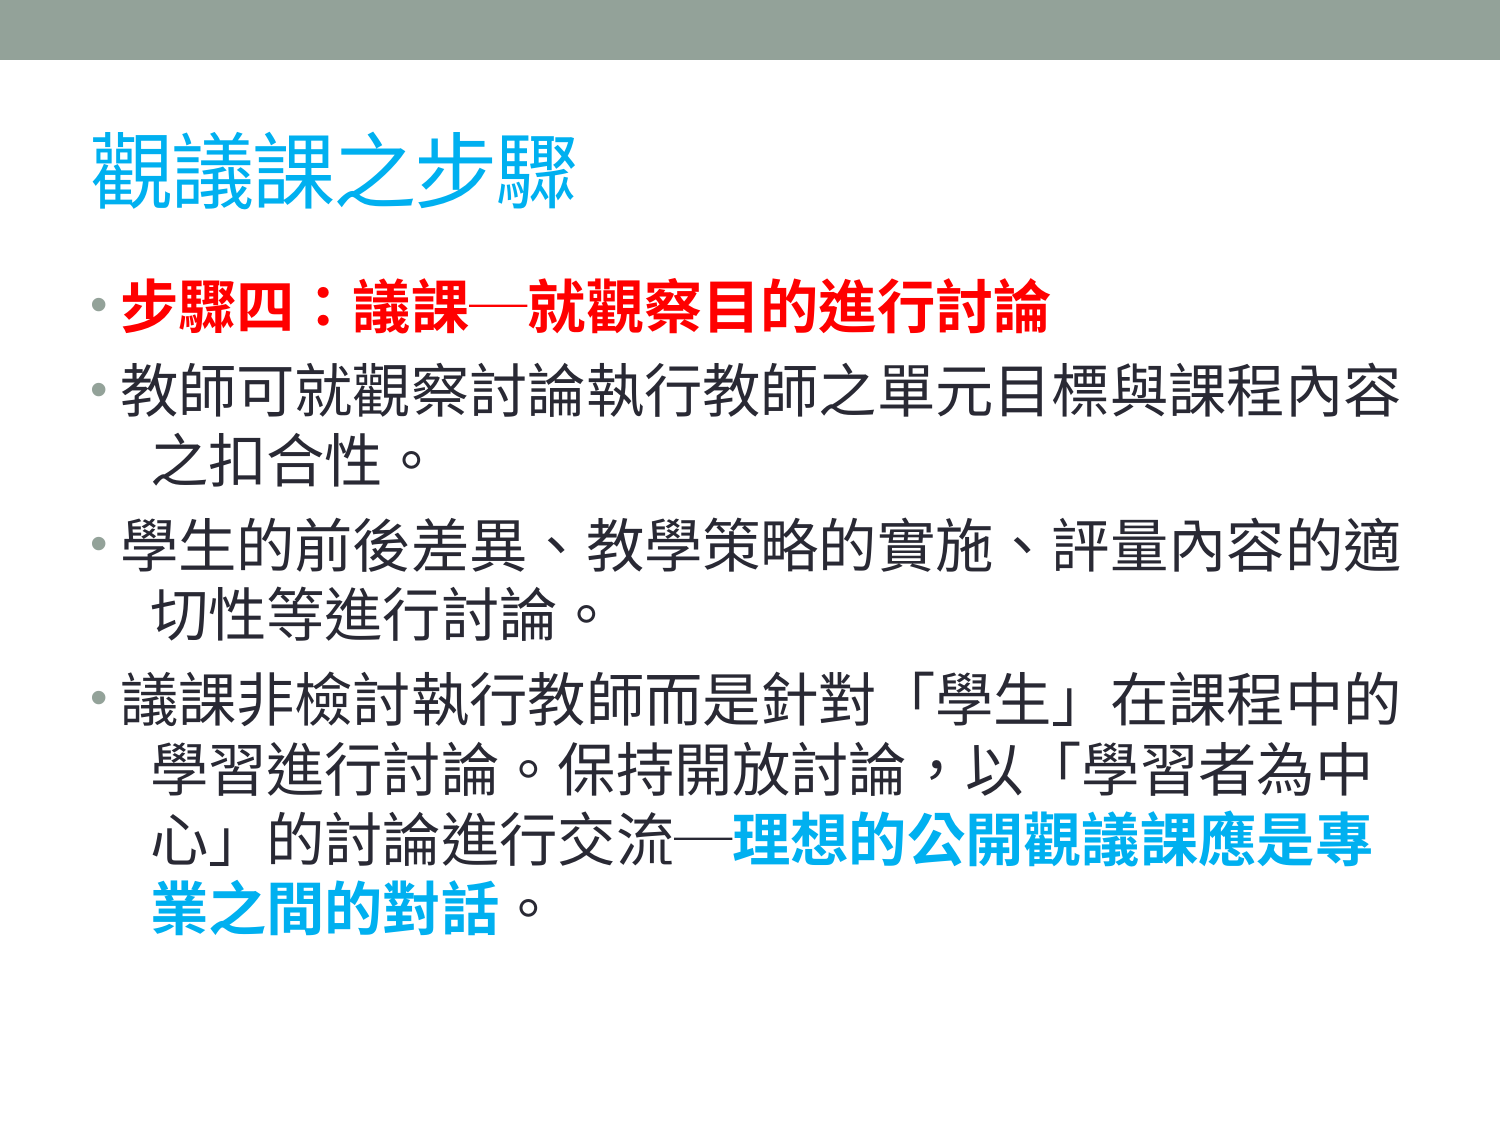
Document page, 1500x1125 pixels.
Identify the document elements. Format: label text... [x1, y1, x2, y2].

list 步驟四：議課─就觀察目的進行討論 教師可就觀察討論執行教師之單元目標與課程內容之扣合性。 學生的前後差異、教學策略的實施、評量內容的適切性等進行討論。 議課非檢討執行教師而是針對「學生」在課程中的學習進行討論。保持開放討論，以「學習者為中心」的討論進行交流─理想的公開觀議課應是專業之間的對話。 [75, 262, 1426, 1063]
title 觀議課之步驟 [75, 87, 1426, 251]
